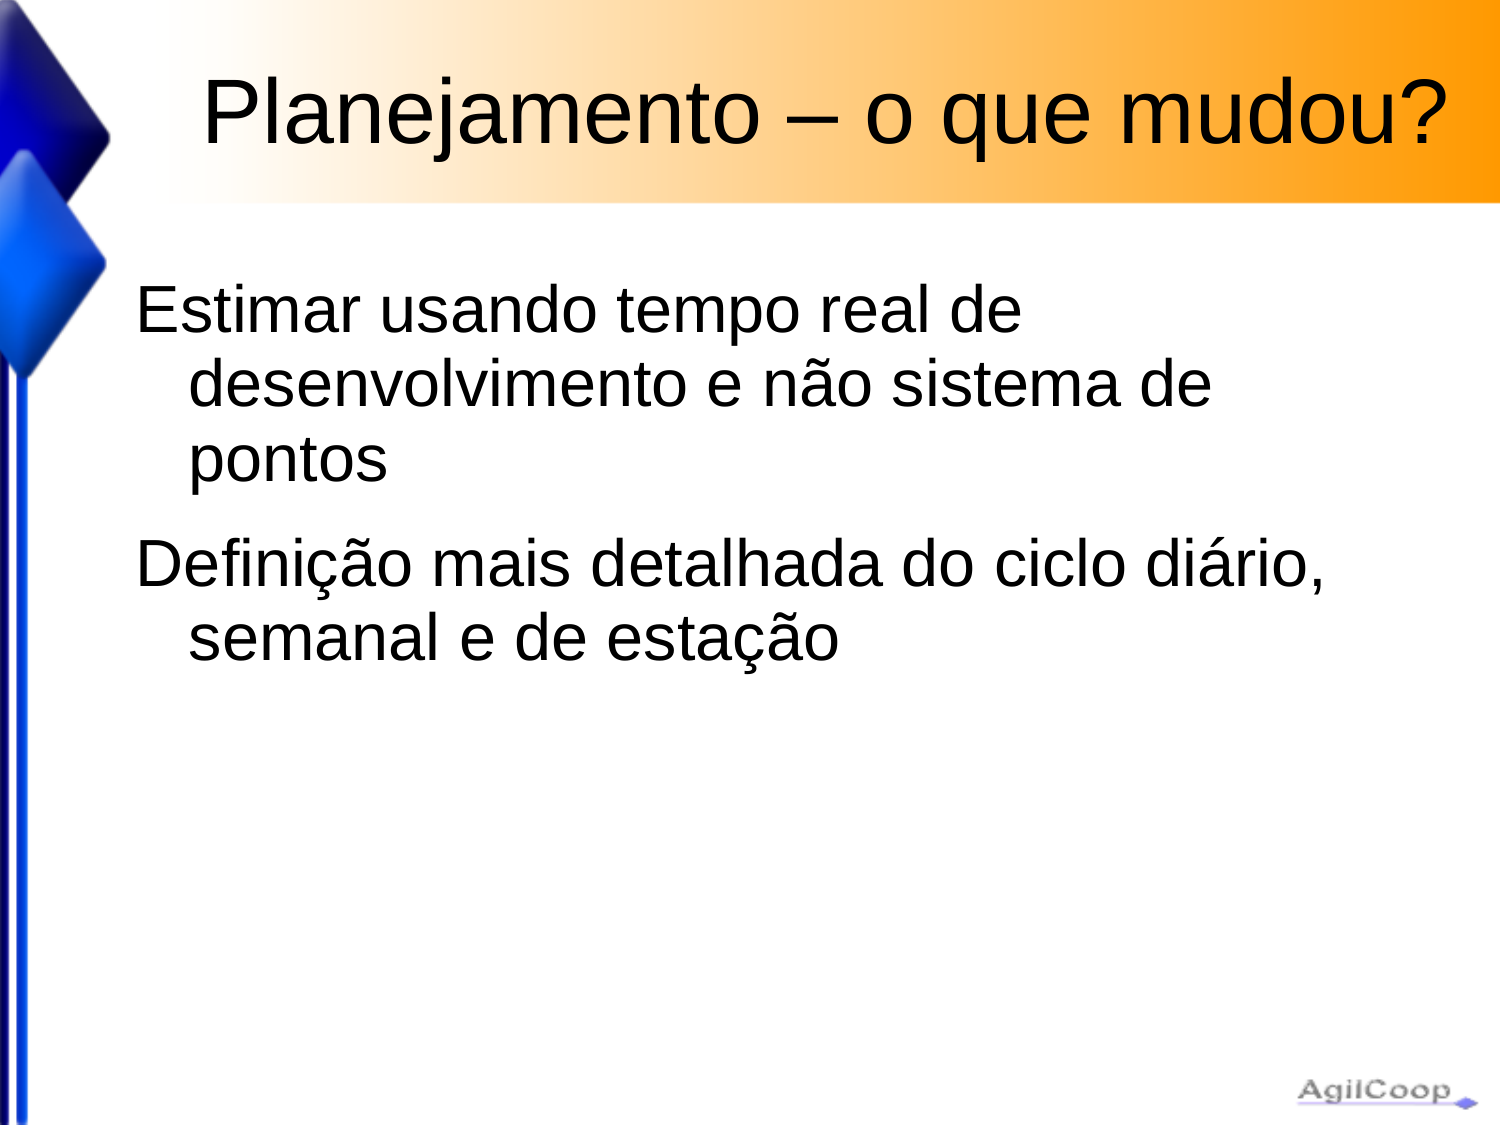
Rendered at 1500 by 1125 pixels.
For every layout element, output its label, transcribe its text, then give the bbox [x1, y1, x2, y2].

list Estimar usando tempo real de desenvolvimento e não sistema de pontos Definição mais detalhada do ciclo diário, semanal e de estação [118, 271, 1418, 1123]
title Planejamento – o que mudou? [82, 8, 1500, 216]
picture [0, 0, 1500, 1125]
